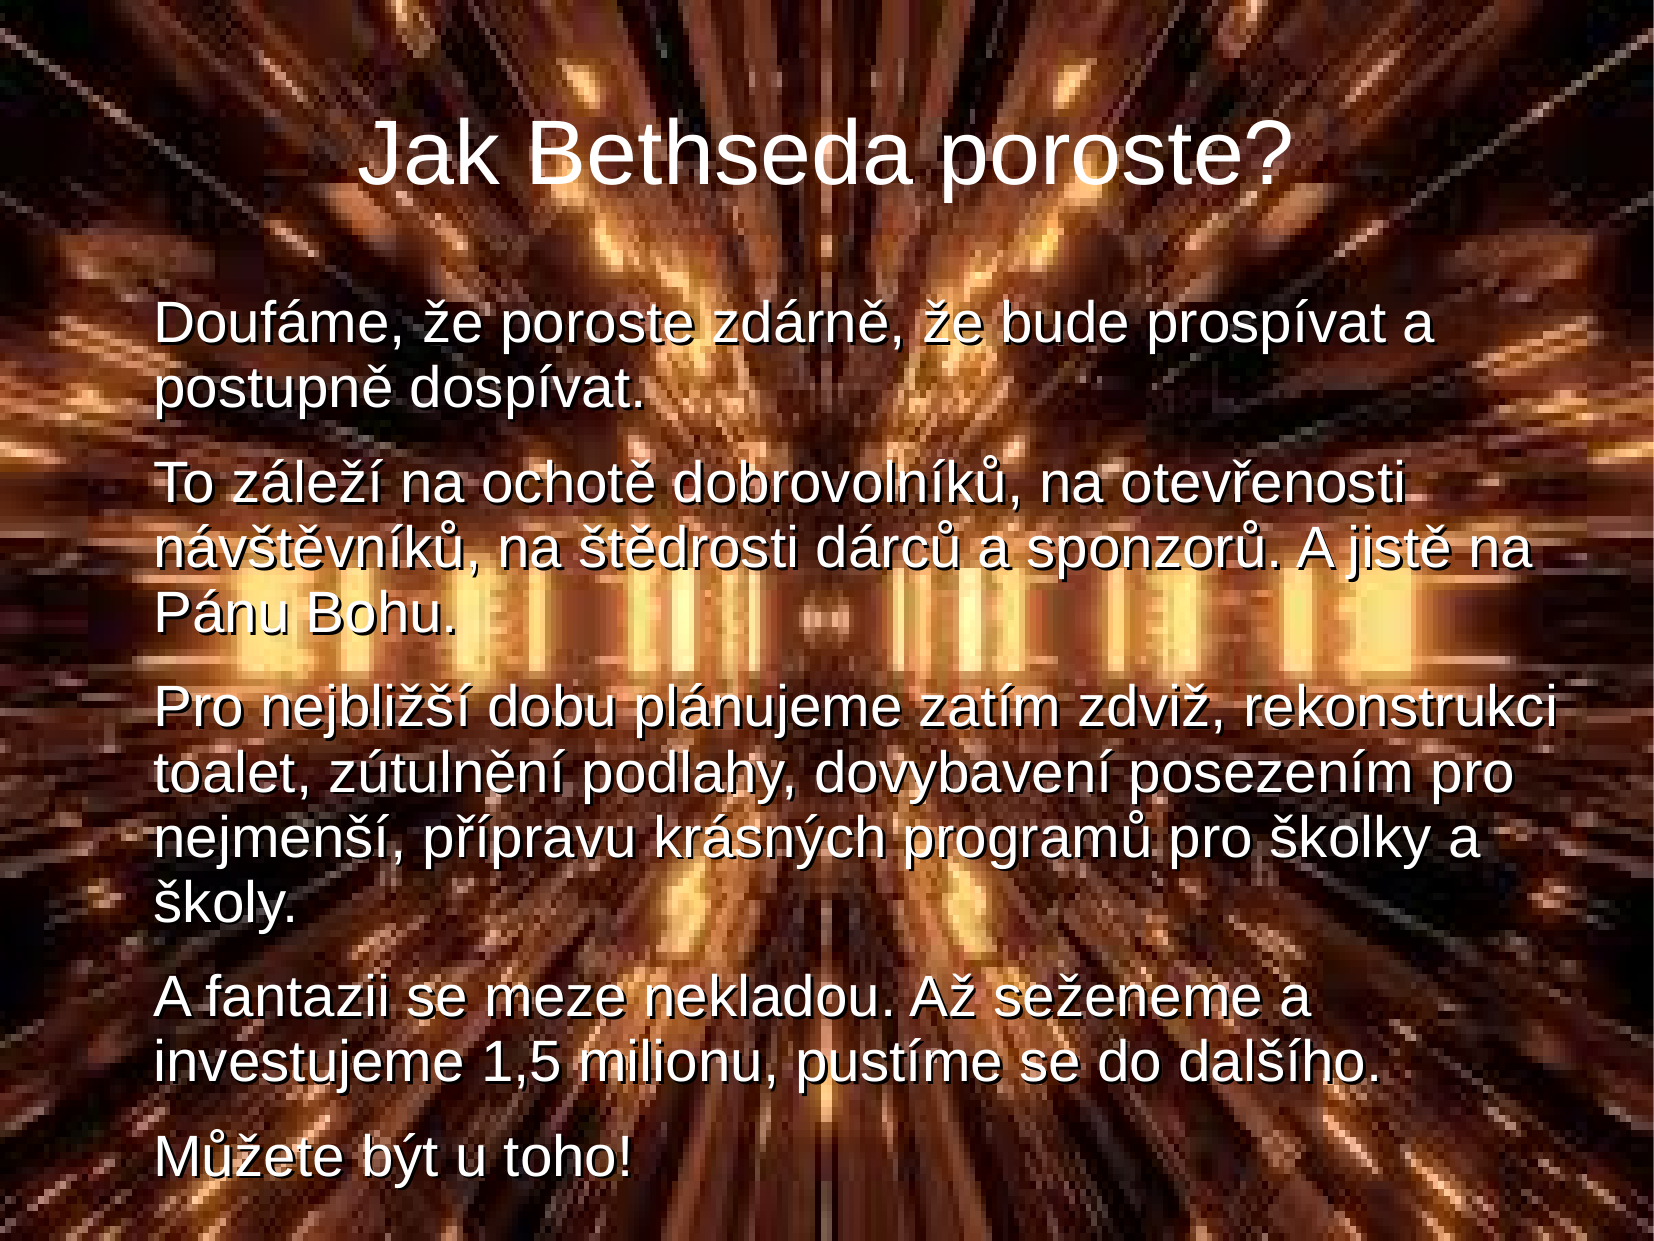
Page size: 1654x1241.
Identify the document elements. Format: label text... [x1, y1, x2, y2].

picture [0, 0, 1654, 1241]
title Jak Bethseda poroste? [82, 49, 1571, 257]
list Doufáme, že poroste zdárně, že bude prospívat a postupně dospívat. To záleží na ochotě dobrovolníků, na otevřenosti návštěvníků, na štědrosti dárců a sponzorů. A jistě na Pánu Bohu. Pro nejbližší dobu plánujeme zatím zdviž, rekonstrukci toalet, zútulnění podlahy, dovybavení posezením pro nejmenší, přípravu krásných programů pro školky a školy. A fantazii se meze nekladou. Až seženeme a investujeme 1,5 milionu, pustíme se do dalšího. Můžete být u toho! [82, 290, 1571, 1217]
